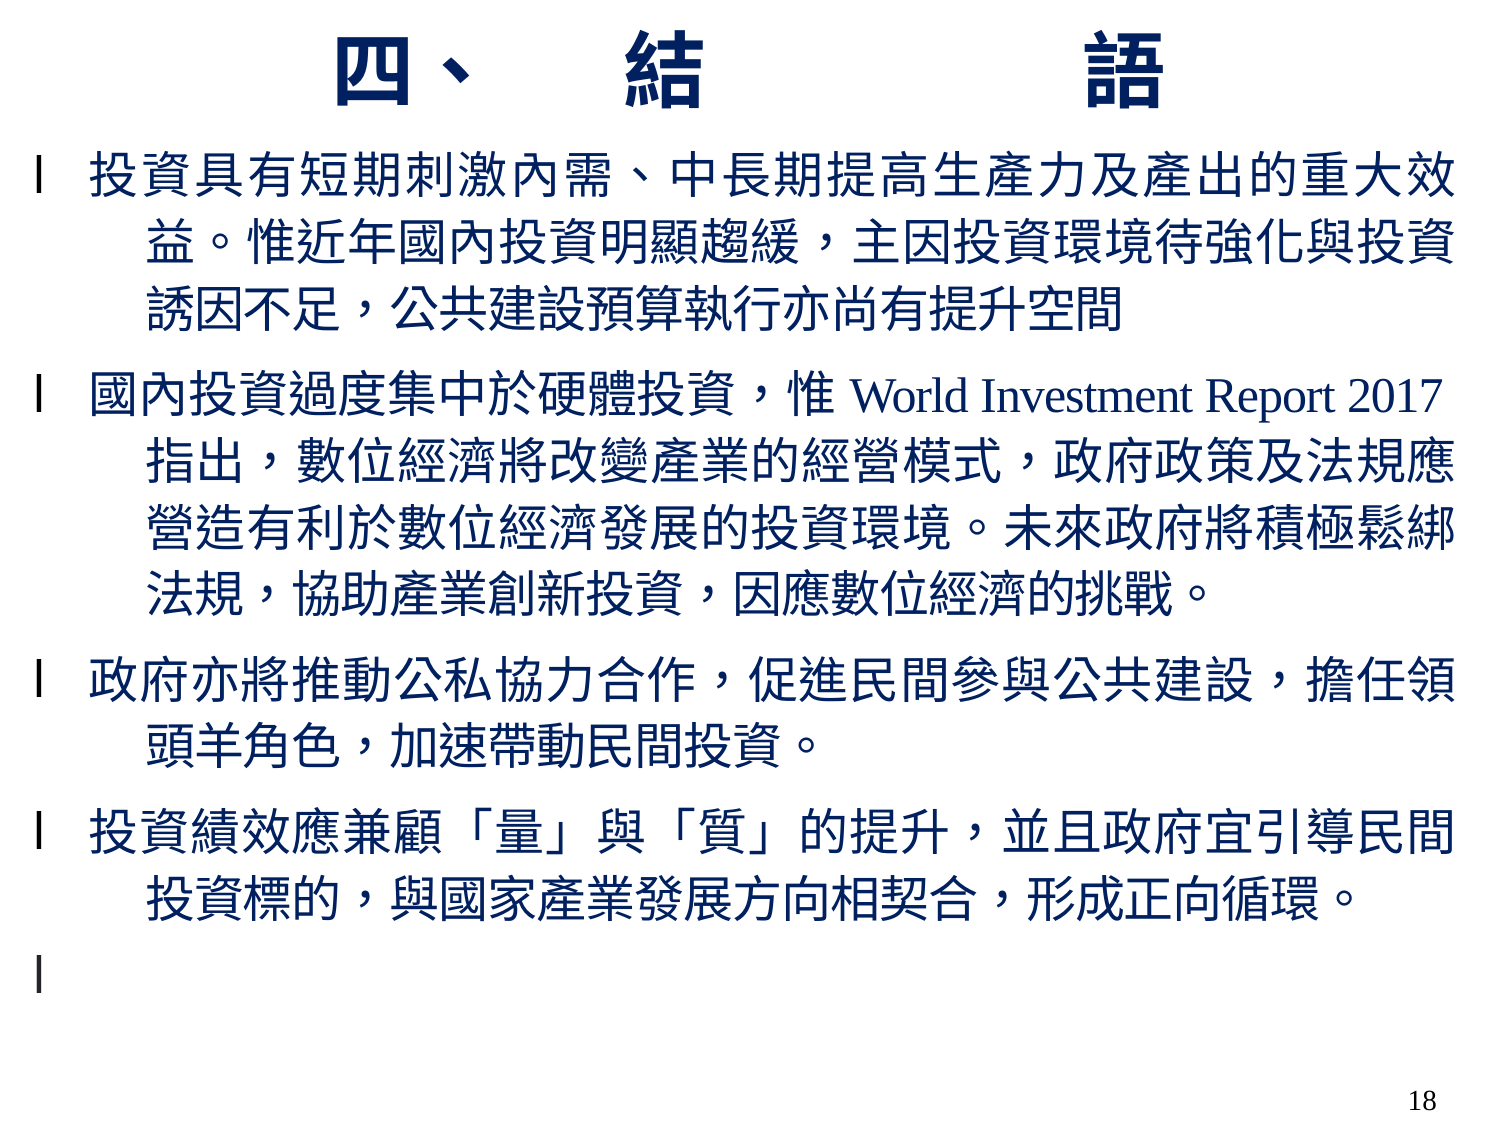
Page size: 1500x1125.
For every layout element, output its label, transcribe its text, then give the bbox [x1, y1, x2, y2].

text_box 投資具有短期刺激內需、中長期提高生產力及產出的重大效益。惟近年國內投資明顯趨緩，主因投資環境待強化與投資誘因不足，公共建設預算執行亦尚有提升空間 國內投資過度集中於硬體投資，惟World Investment Report 2017指出，數位經濟將改變產業的經營模式，政府政策及法規應營造有利於數位經濟發展的投資環境。未來政府將積極鬆綁法規，協助產業創新投資，因應數位經濟的挑戰。 政府亦將推動公私協力合作，促進民間參與公共建設，擔任領頭羊角色，加速帶動民間投資。 投資績效應兼顧「量」與「質」的提升，並且政府宜引導民間投資標的，與國家產業發展方向相契合，形成正向循環。 [17, 137, 1471, 1125]
title 四、 結 語 [76, 33, 1377, 137]
